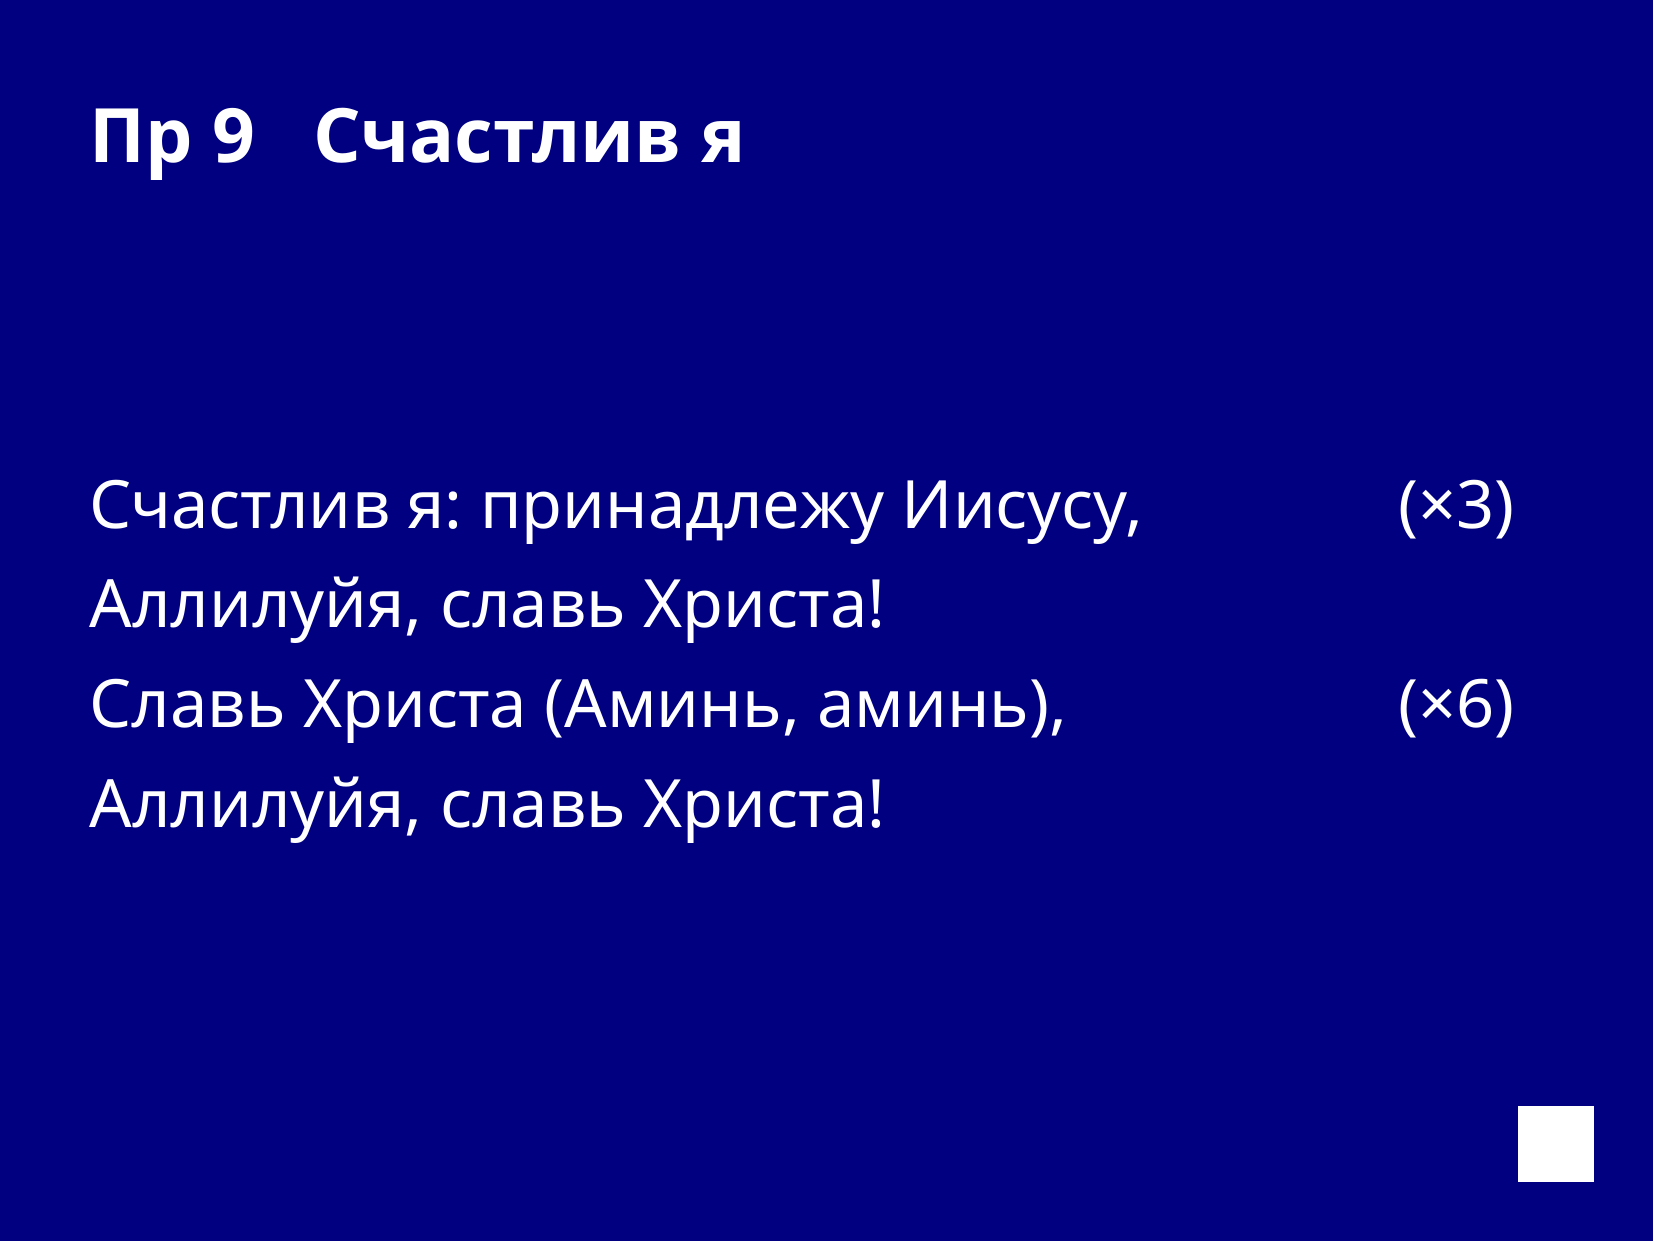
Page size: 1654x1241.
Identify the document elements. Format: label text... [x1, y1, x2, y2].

text_box Пр 9 Счастлив я [75, 75, 1576, 188]
text_box [1518, 1106, 1594, 1182]
text_box Счастлив я: принадлежу Иисусу, (×3) Аллилуйя, славь Христа! Славь Христа (Аминь, аминь), (×6) Аллилуйя, славь Христа! [75, 188, 1576, 1163]
